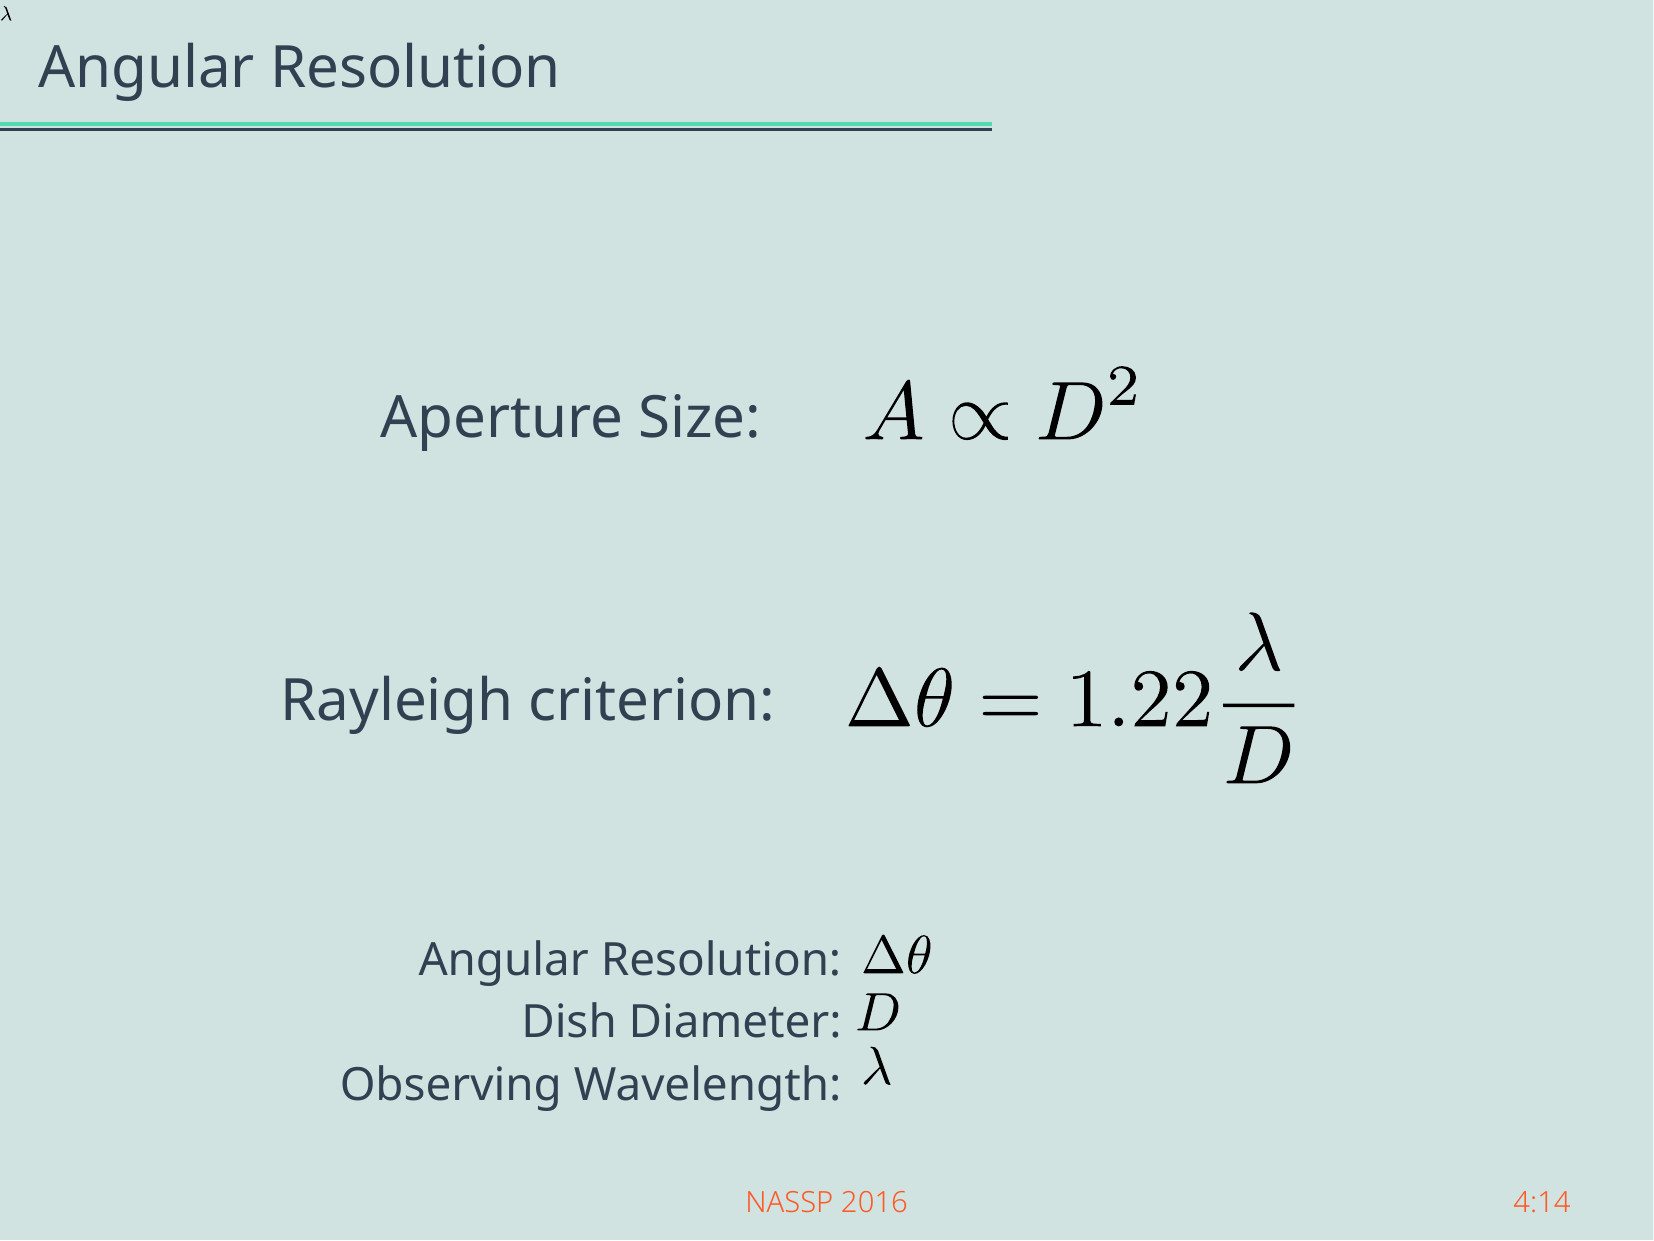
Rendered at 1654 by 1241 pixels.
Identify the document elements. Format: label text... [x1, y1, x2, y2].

text_box [975, 366, 1140, 441]
text_box [860, 934, 933, 974]
text_box [0, 5, 13, 21]
text_box [860, 1046, 893, 1085]
text_box Angular Resolution [23, 17, 1063, 103]
text_box Aperture Size: [365, 367, 975, 453]
text_box Angular Resolution: Dish Diameter: Observing Wavelength: [259, 918, 869, 1099]
text_box [854, 993, 902, 1031]
text_box Rayleigh criterion: [265, 651, 833, 737]
text_box [844, 612, 1295, 784]
